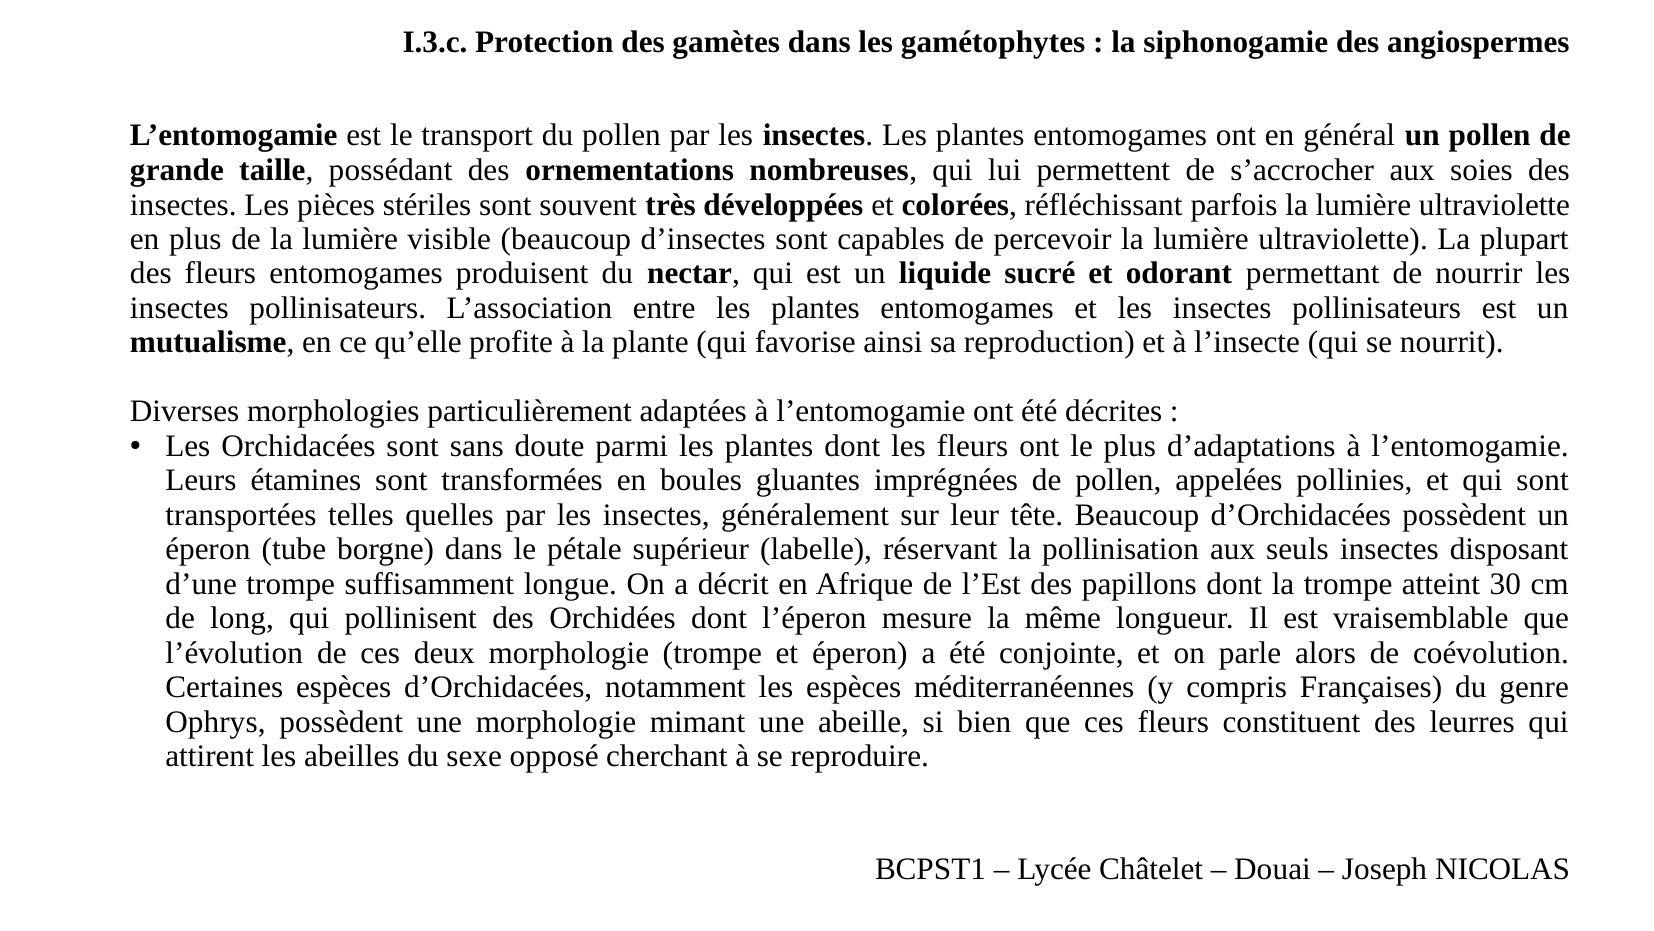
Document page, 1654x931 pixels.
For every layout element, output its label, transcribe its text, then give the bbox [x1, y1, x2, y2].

text_box I.3.c. Protection des gamètes dans les gamétophytes : la siphonogamie des angiospermes [165, 5, 1572, 78]
text_box L’entomogamie est le transport du pollen par les insectes. Les plantes entomogames ont en général un pollen de grande taille, possédant des ornementations nombreuses, qui lui permettent de s’accrocher aux soies des insectes. Les pièces stériles sont souvent très développées et colorées, réfléchissant parfois la lumière ultraviolette en plus de la lumière visible (beaucoup d’insectes sont capables de percevoir la lumière ultraviolette). La plupart des fleurs entomogames produisent du nectar, qui est un liquide sucré et odorant permettant de nourrir les insectes pollinisateurs. L’association entre les plantes entomogames et les insectes pollinisateurs est un mutualisme, en ce qu’elle profite à la plante (qui favorise ainsi sa reproduction) et à l’insecte (qui se nourrit). Diverses morphologies particulièrement adaptées à l’entomogamie ont été décrites : Les Orchidacées sont sans doute parmi les plantes dont les fleurs ont le plus d’adaptations à l’entomogamie. Leurs étamines sont transformées en boules gluantes imprégnées de pollen, appelées pollinies, et qui sont transportées telles quelles par les insectes, généralement sur leur tête. Beaucoup d’Orchidacées possèdent un éperon (tube borgne) dans le pétale supérieur (labelle), réservant la pollinisation aux seuls insectes disposant d’une trompe suffisamment longue. On a décrit en Afrique de l’Est des papillons dont la trompe atteint 30 cm de long, qui pollinisent des Orchidées dont l’éperon mesure la même longueur. Il est vraisemblable que l’évolution de ces deux morphologie (trompe et éperon) a été conjointe, et on parle alors de coévolution. Certaines espèces d’Orchidacées, notamment les espèces méditerranéennes (y compris Françaises) du genre Ophrys, possèdent une morphologie mimant une abeille, si bien que ces fleurs constituent des leurres qui attirent les abeilles du sexe opposé cherchant à se reproduire. [129, 118, 1571, 931]
